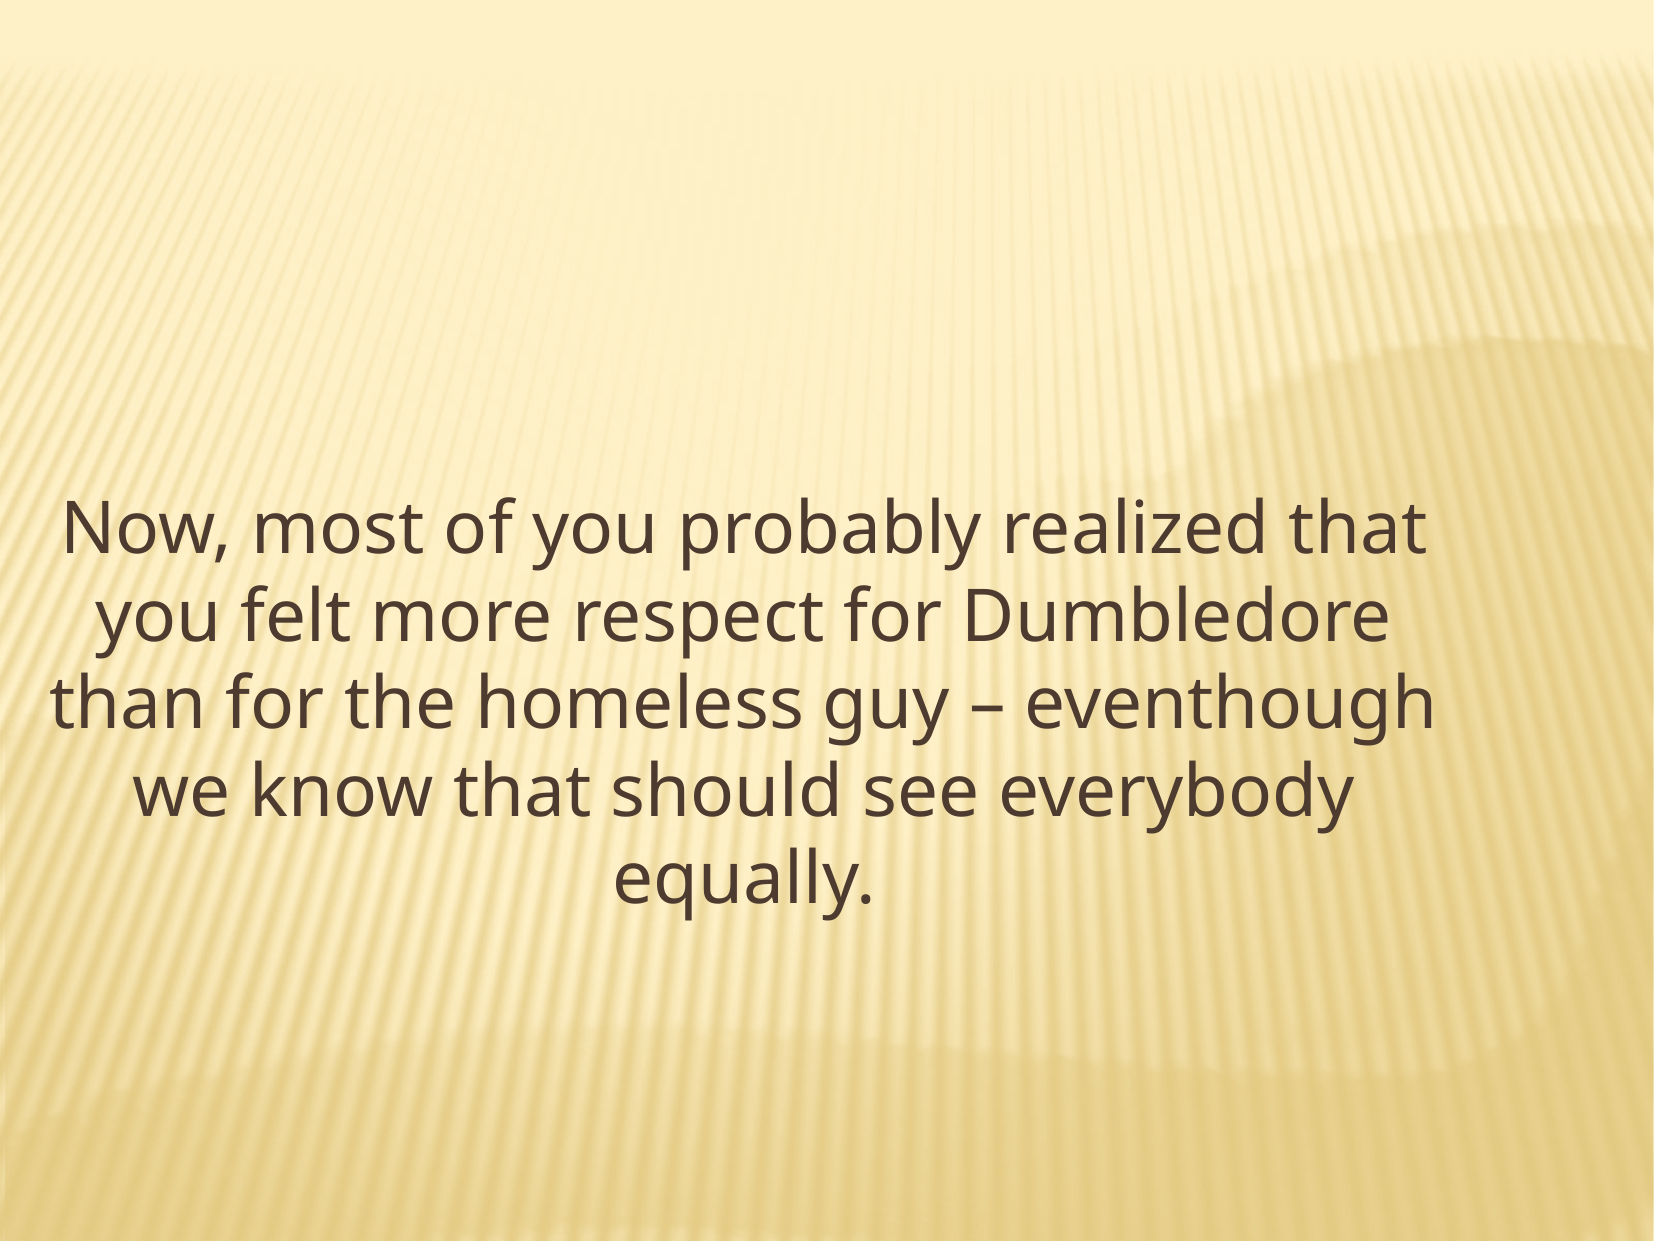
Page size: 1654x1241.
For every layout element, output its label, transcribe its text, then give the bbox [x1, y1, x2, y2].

subtitle Now, most of you probably realized that you felt more respect for Dumbledore than for the homeless guy – eventhough we know that should see everybody equally. [0, 297, 1489, 1102]
